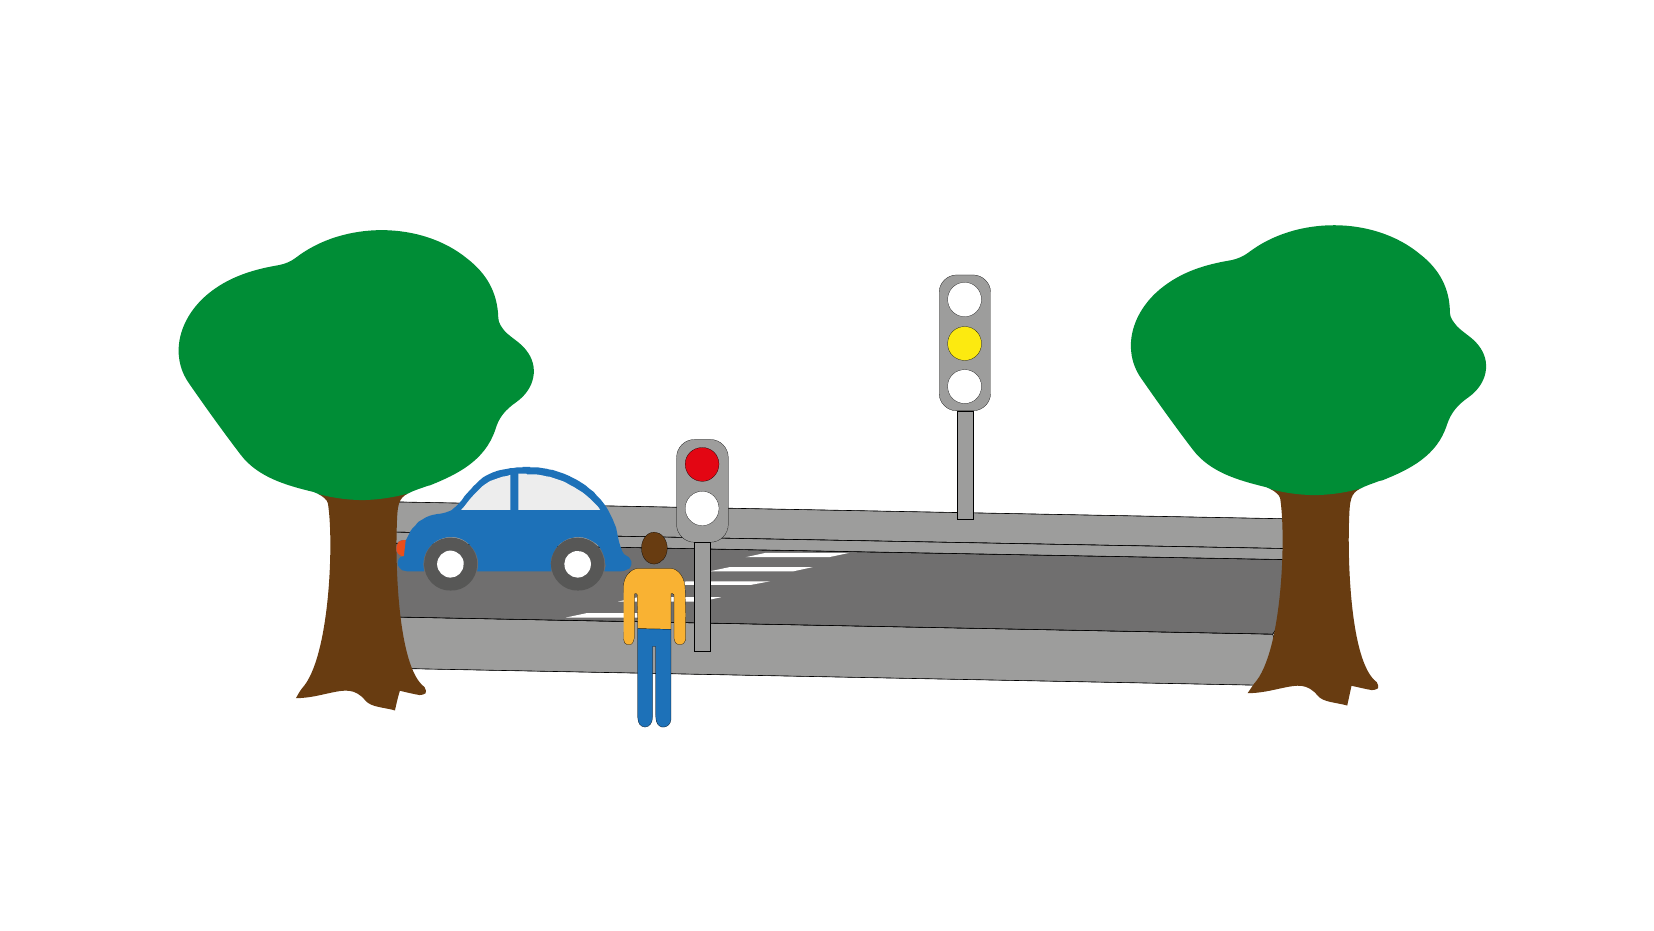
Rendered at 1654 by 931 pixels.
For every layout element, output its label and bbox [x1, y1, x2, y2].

picture [177, 225, 1487, 728]
